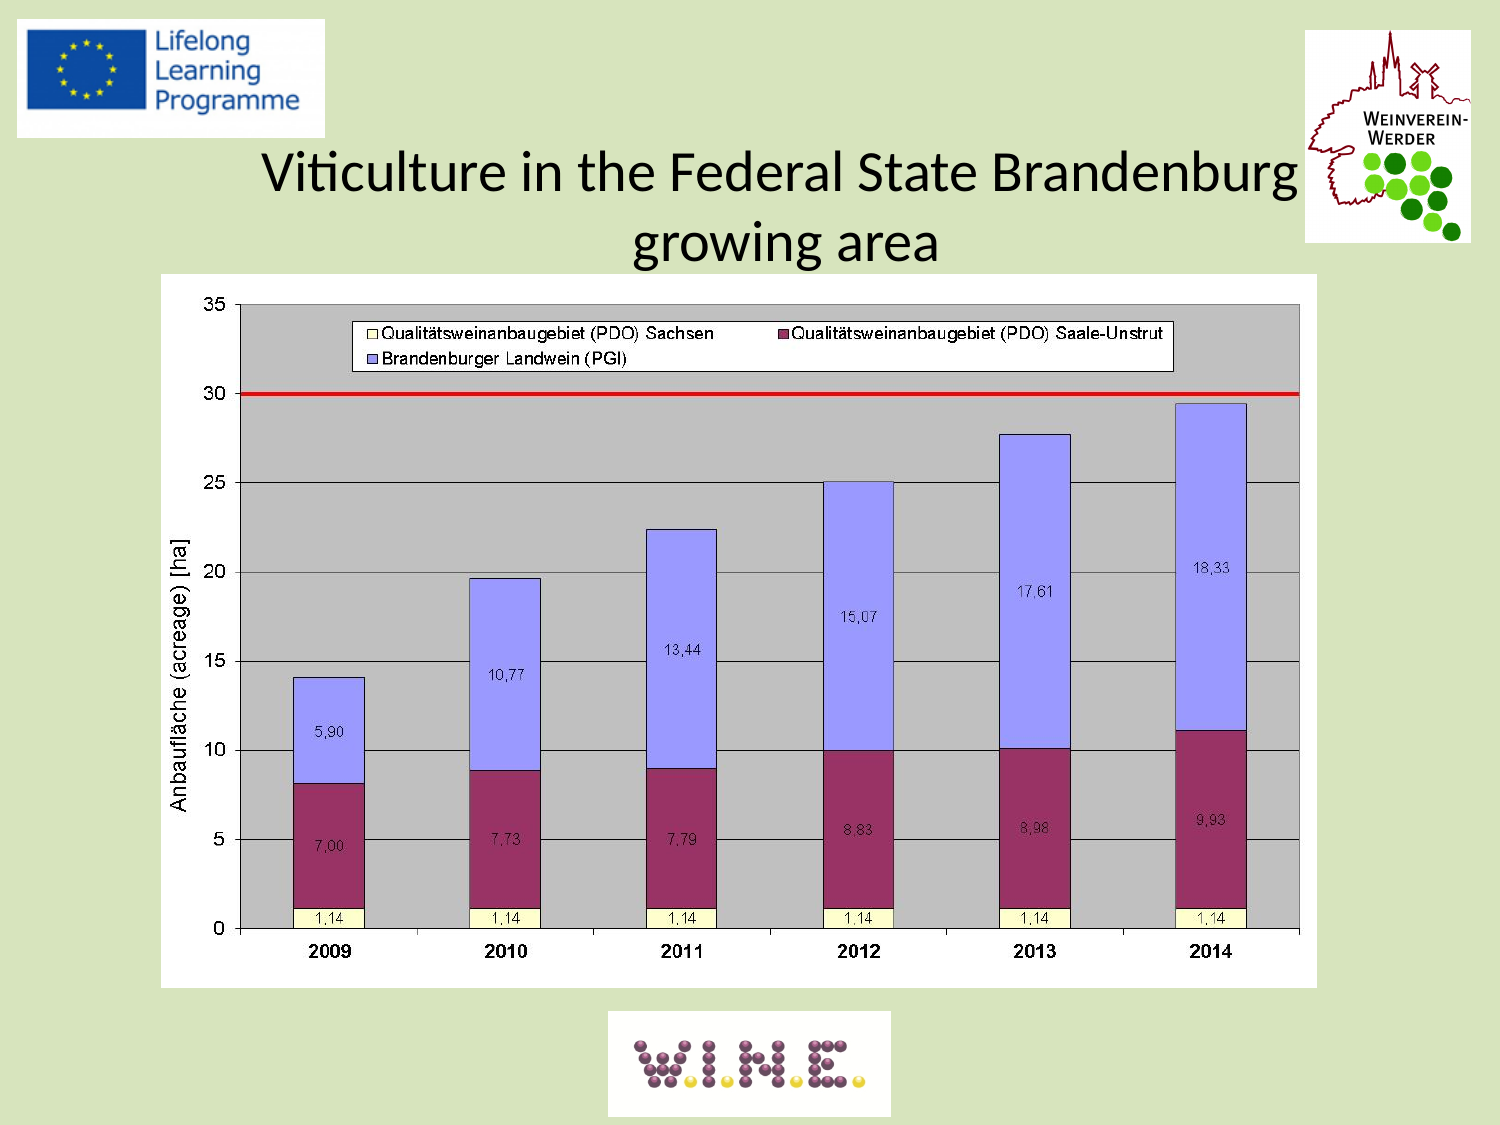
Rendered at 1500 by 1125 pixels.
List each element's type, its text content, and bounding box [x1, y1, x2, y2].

picture [17, 19, 325, 138]
text_box Viticulture in the Federal State Brandenburg growing area [135, 125, 1426, 268]
picture [161, 274, 1317, 988]
picture [1305, 30, 1471, 243]
picture [608, 1011, 891, 1117]
